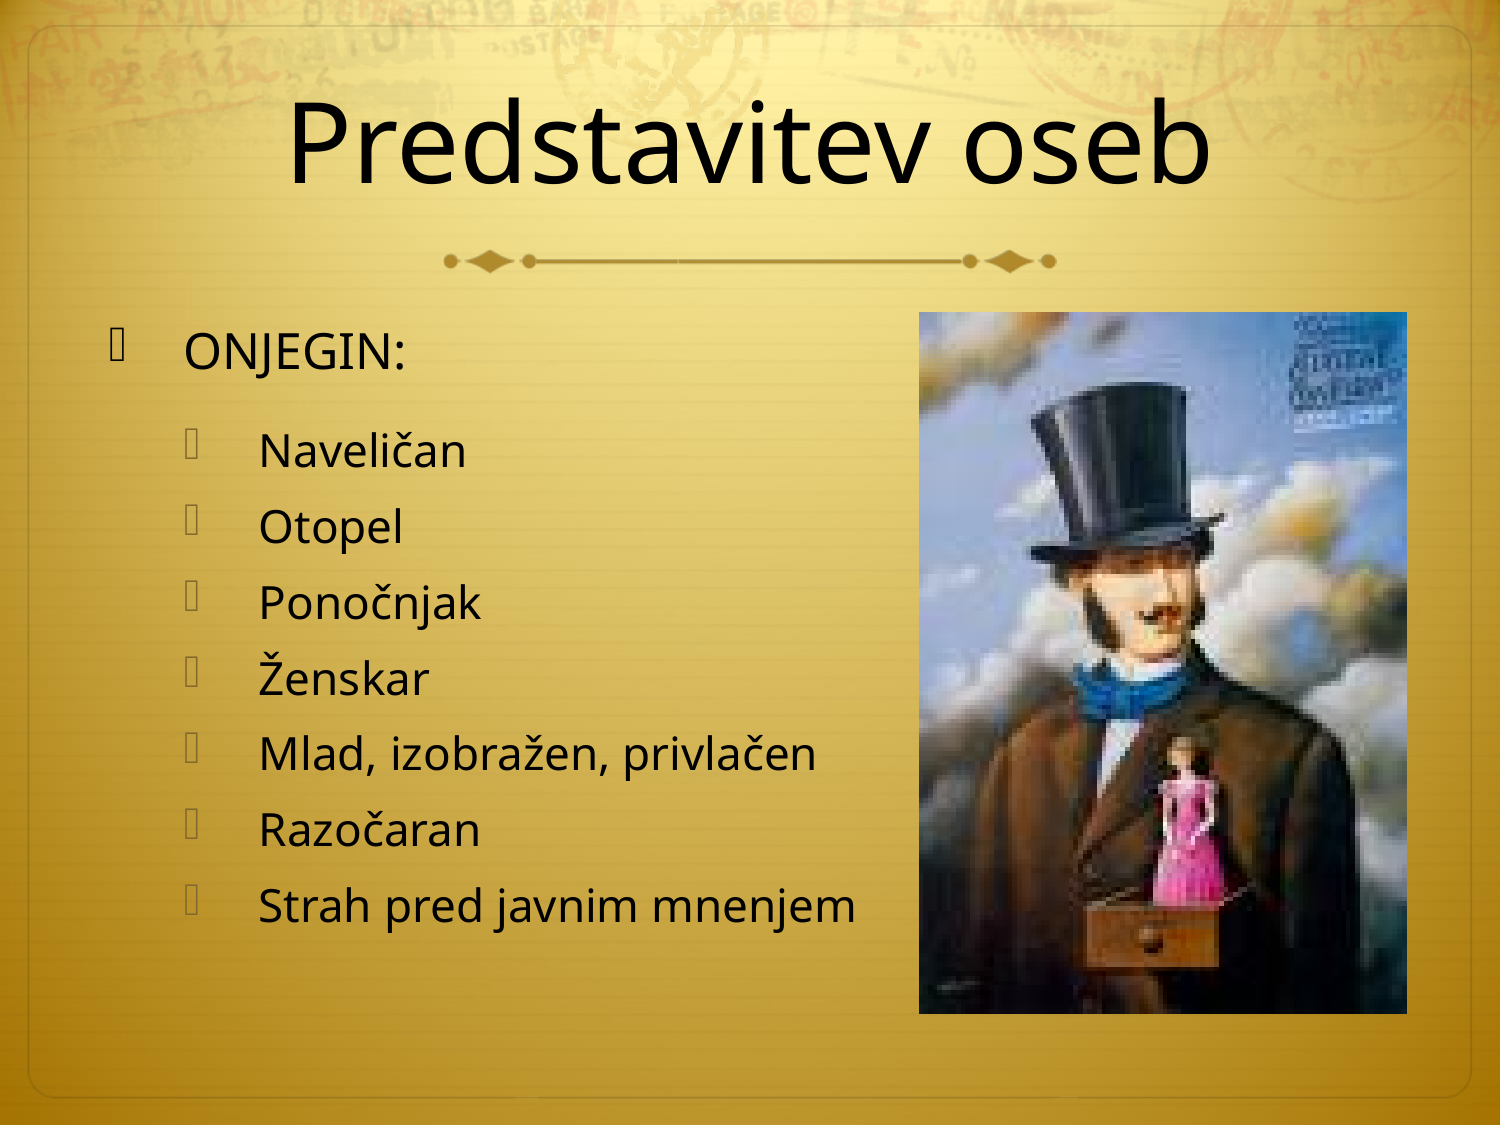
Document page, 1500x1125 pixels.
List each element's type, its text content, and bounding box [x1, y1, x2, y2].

title Predstavitev oseb [93, 45, 1407, 233]
list ONJEGIN: Naveličan Otopel Ponočnjak Ženskar Mlad, izobražen, privlačen Razočaran Strah pred javnim mnenjem [93, 312, 919, 988]
picture [0, 0, 1500, 1125]
